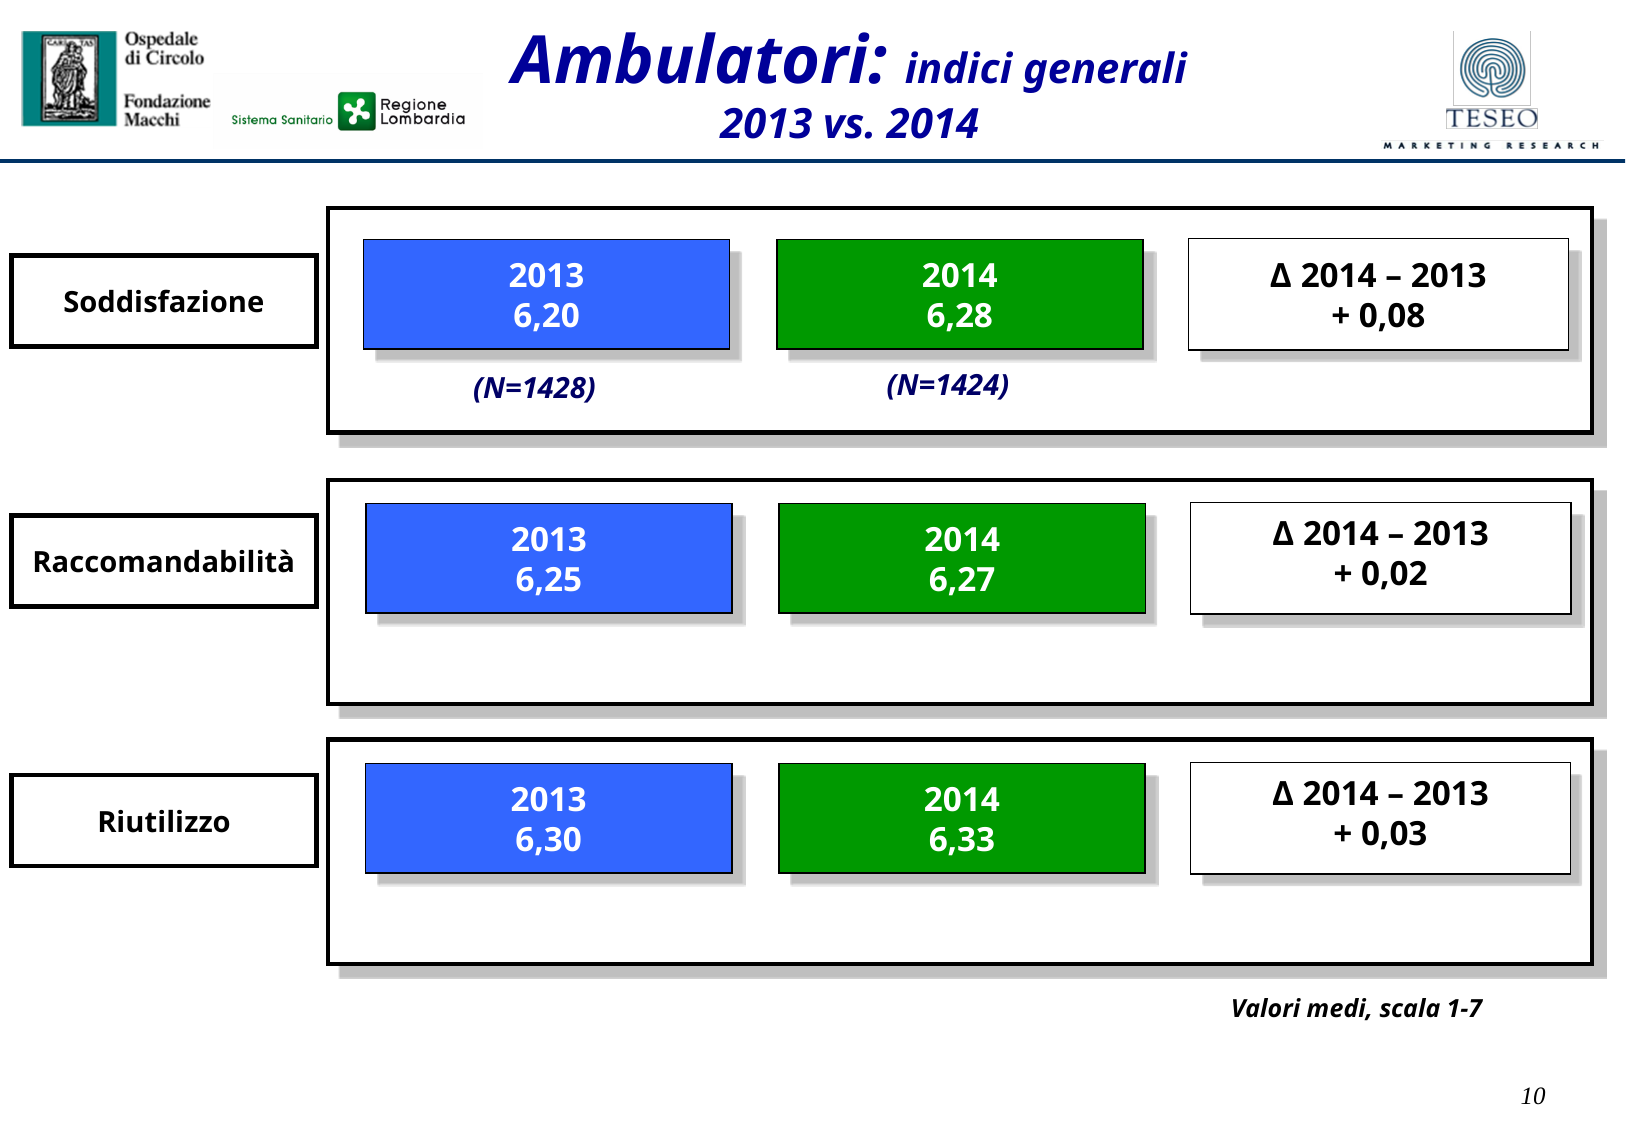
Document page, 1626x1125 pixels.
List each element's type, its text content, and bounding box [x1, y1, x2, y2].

text_box 2014 6,27 [779, 503, 1146, 613]
text_box Δ 2014 – 2013 + 0,03 [1190, 762, 1571, 874]
text_box [328, 479, 1592, 705]
text_box Soddisfazione [11, 255, 317, 347]
text_box [328, 739, 1592, 965]
text_box 2014 6,28 [776, 239, 1143, 349]
text_box [328, 208, 1592, 433]
text_box Raccomandabilità [11, 515, 317, 607]
picture [21, 31, 483, 149]
picture [1381, 31, 1604, 149]
text_box (N=1428) [458, 361, 611, 413]
text_box (N=1424) [871, 358, 1025, 410]
text_box Ambulatori: indici generali 2013 vs. 2014 [233, 18, 1466, 144]
text_box Δ 2014 – 2013 + 0,08 [1188, 238, 1569, 351]
text_box 2013 6,30 [365, 763, 732, 873]
text_box 2013 6,20 [363, 239, 730, 349]
text_box 2014 6,33 [778, 763, 1146, 873]
text_box 2013 6,25 [365, 503, 733, 613]
text_box Valori medi, scala 1-7 [1215, 984, 1498, 1031]
text_box Riutilizzo [11, 774, 317, 867]
text_box Δ 2014 – 2013 + 0,02 [1190, 502, 1571, 614]
